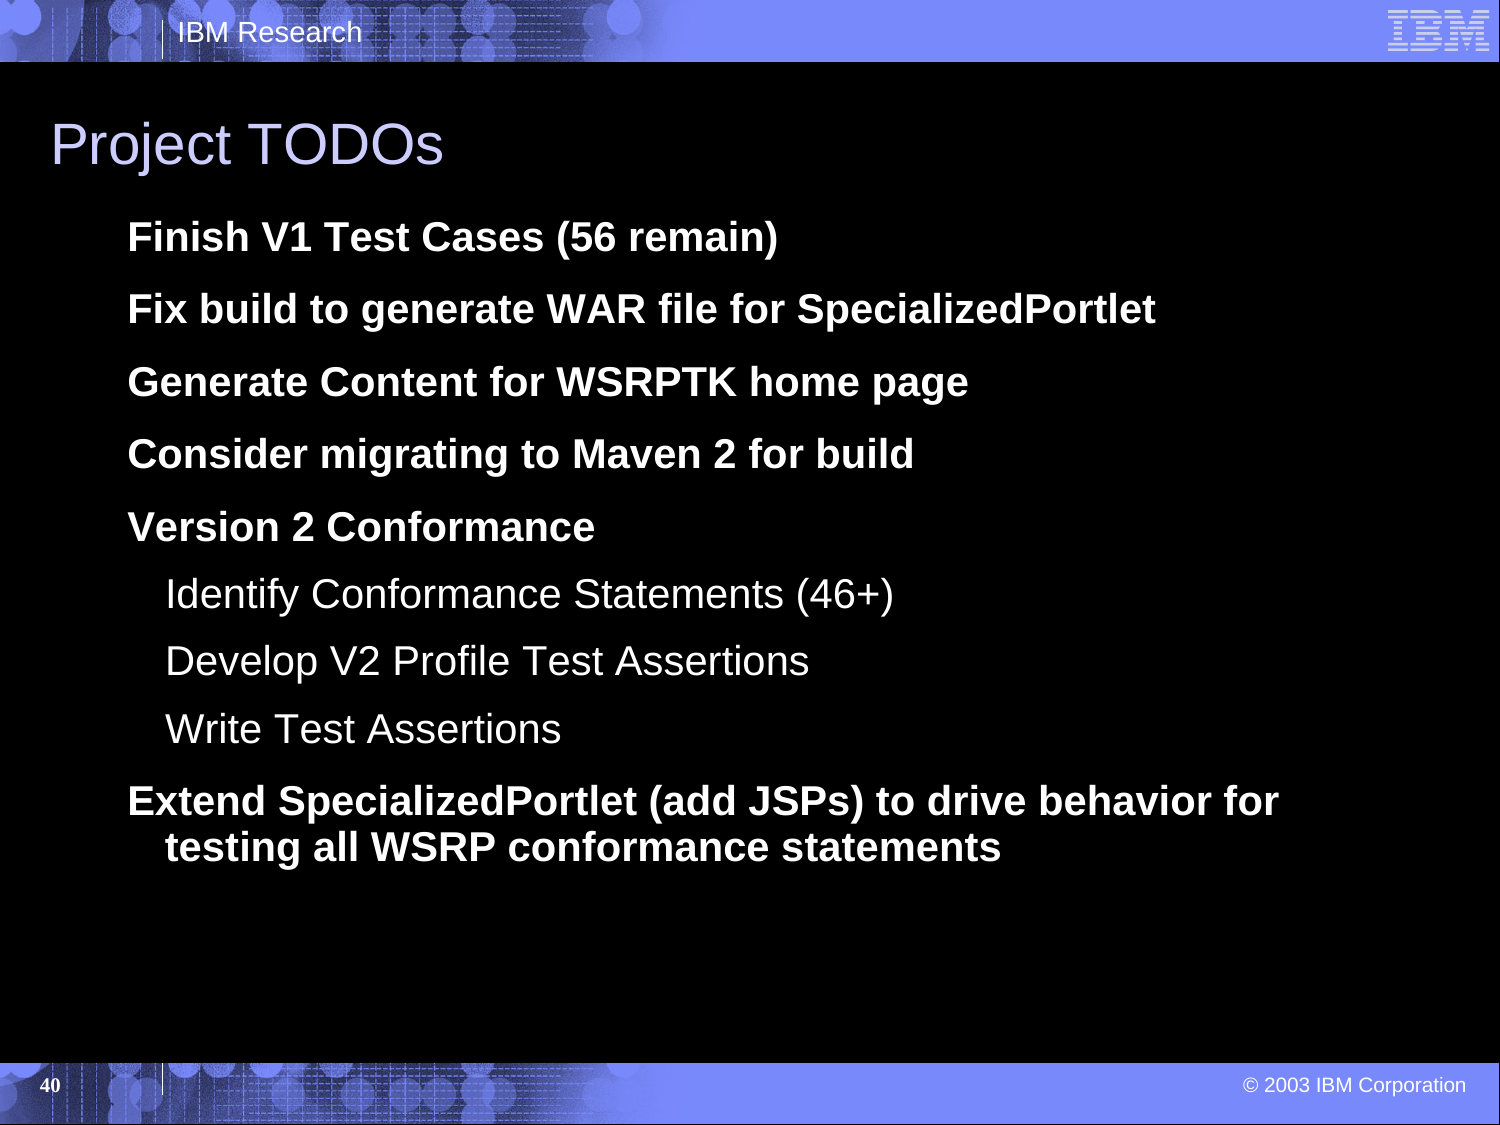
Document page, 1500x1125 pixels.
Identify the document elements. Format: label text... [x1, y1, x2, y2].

picture [0, 1063, 1499, 1124]
picture [0, 0, 1499, 62]
list Finish V1 Test Cases (56 remain) Fix build to generate WAR file for SpecializedPortlet Generate Content for WSRPTK home page Consider migrating to Maven 2 for build Version 2 Conformance Identify Conformance Statements (46+) Develop V2 Profile Test Assertions Write Test Assertions Extend SpecializedPortlet (add JSPs) to drive behavior for testing all WSRP conformance statements [112, 205, 1388, 932]
title Project TODOs [35, 102, 1389, 184]
